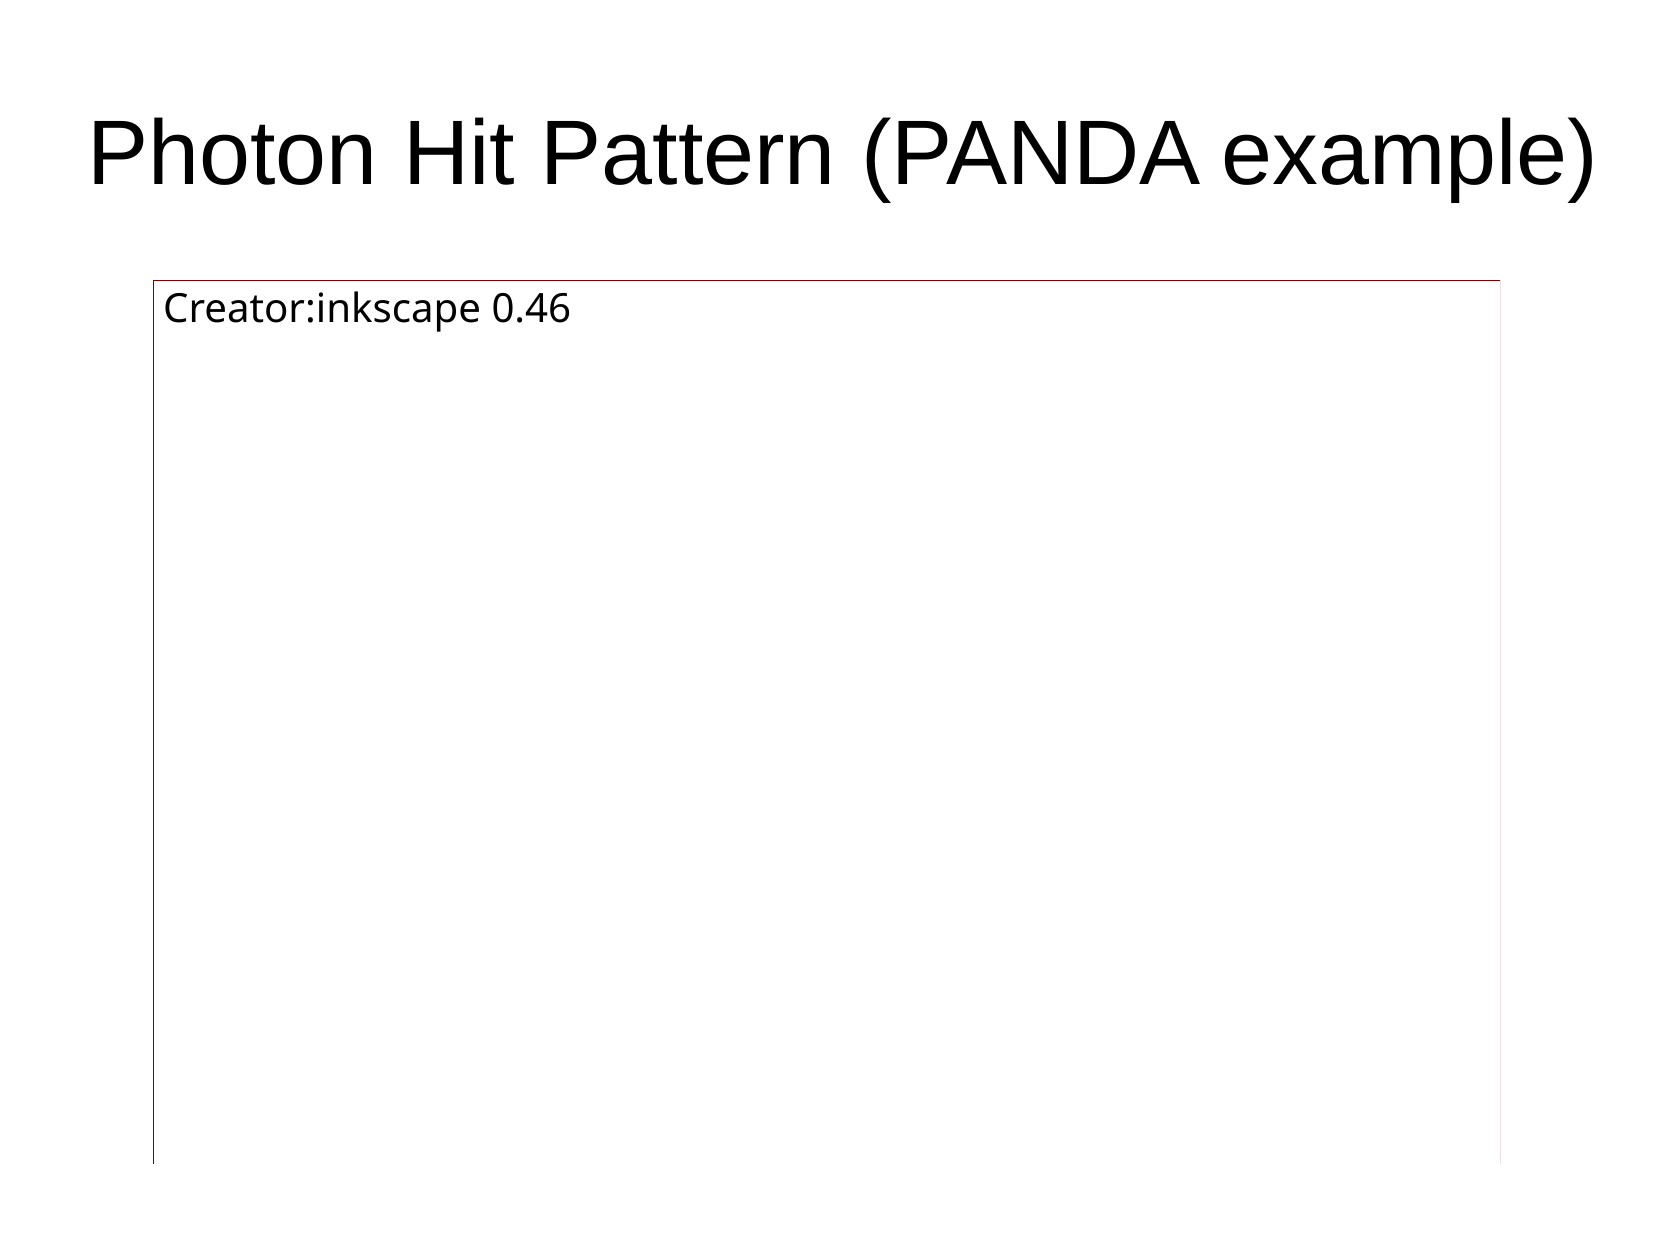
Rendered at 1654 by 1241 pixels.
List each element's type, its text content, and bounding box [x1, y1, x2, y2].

picture [150, 277, 1501, 1164]
title Photon Hit Pattern (PANDA example) [75, 56, 1613, 250]
